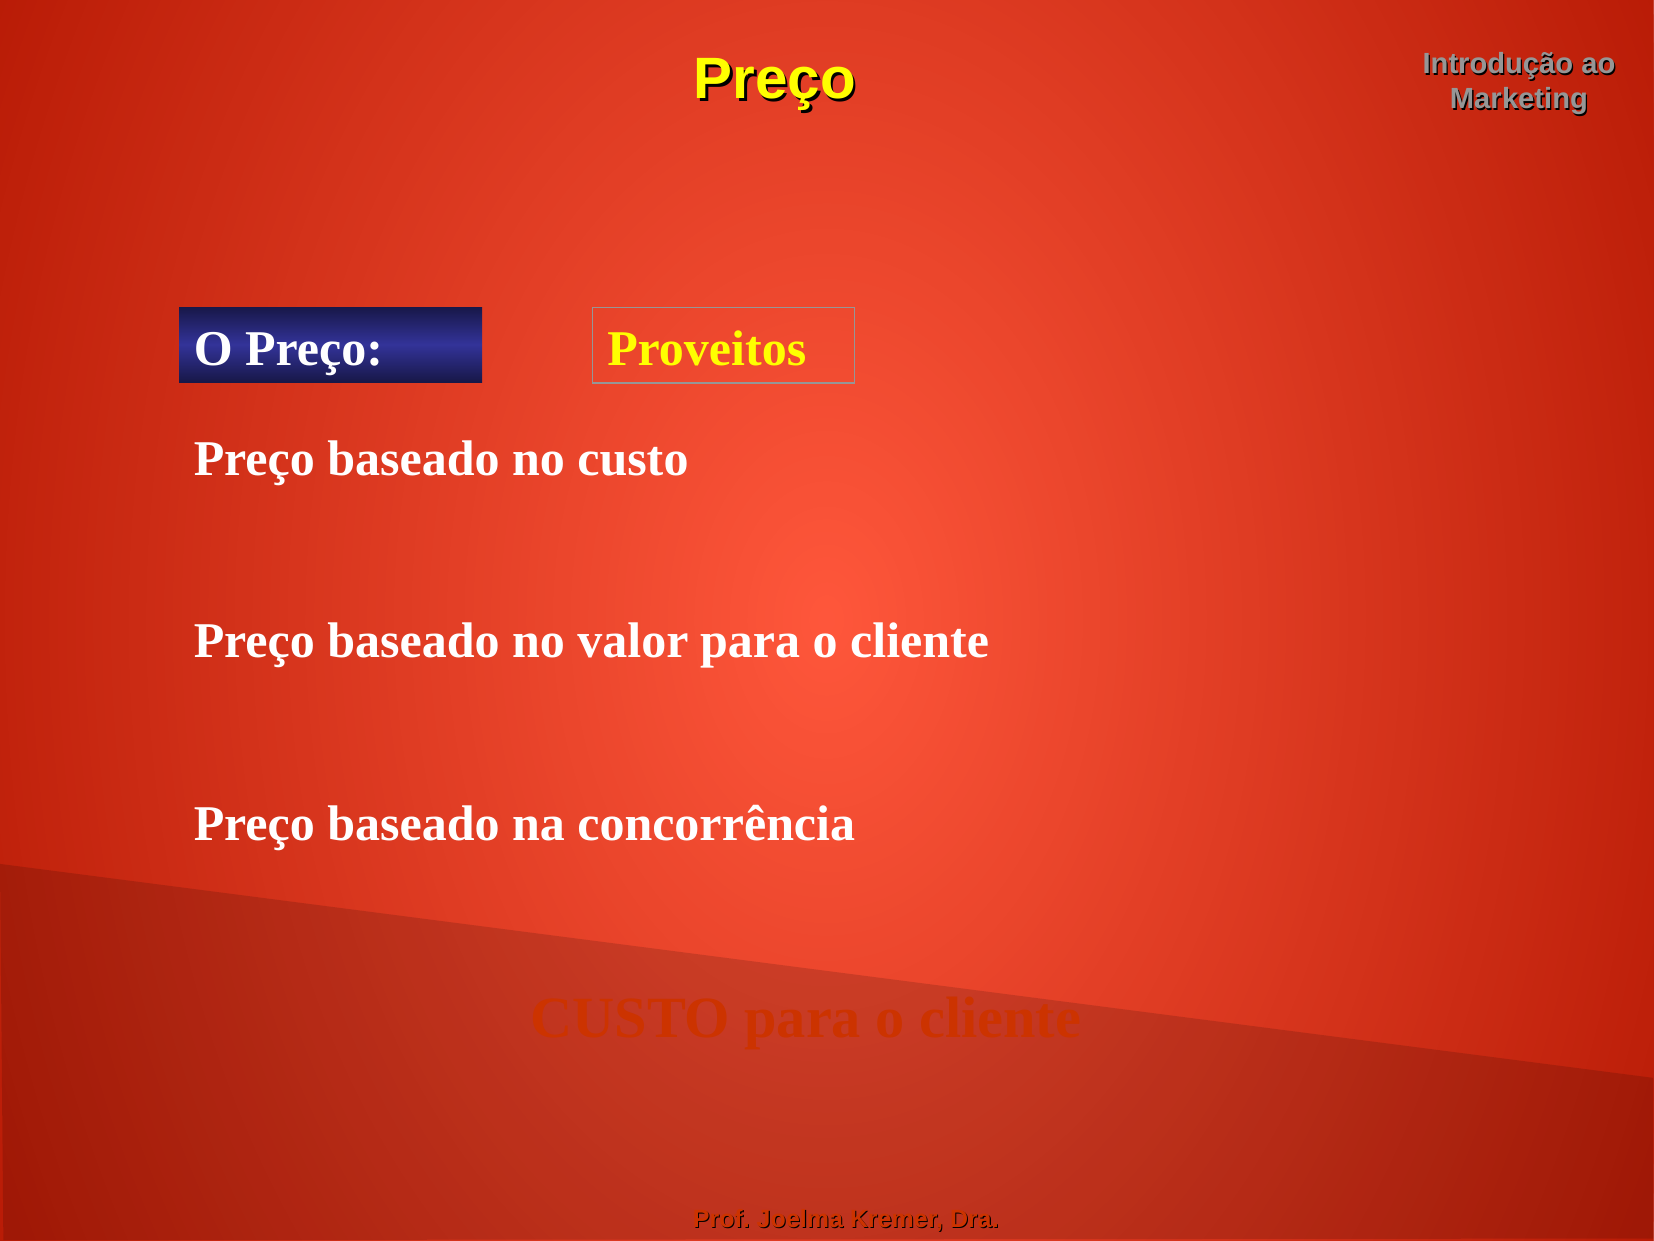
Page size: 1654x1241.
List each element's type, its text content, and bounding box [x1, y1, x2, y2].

text_box Proveitos [592, 307, 855, 383]
text_box CUSTO para o cliente [316, 971, 1296, 1057]
text_box Preço [188, 32, 1361, 119]
title Introdução ao Marketing [1386, 21, 1652, 139]
text_box O Preço: [179, 307, 483, 383]
text_box Preço baseado no custo Preço baseado no valor para o cliente Preço baseado na concorrência [179, 417, 1392, 950]
text_box Prof. Joelma Kremer, Dra. [566, 1195, 1127, 1241]
